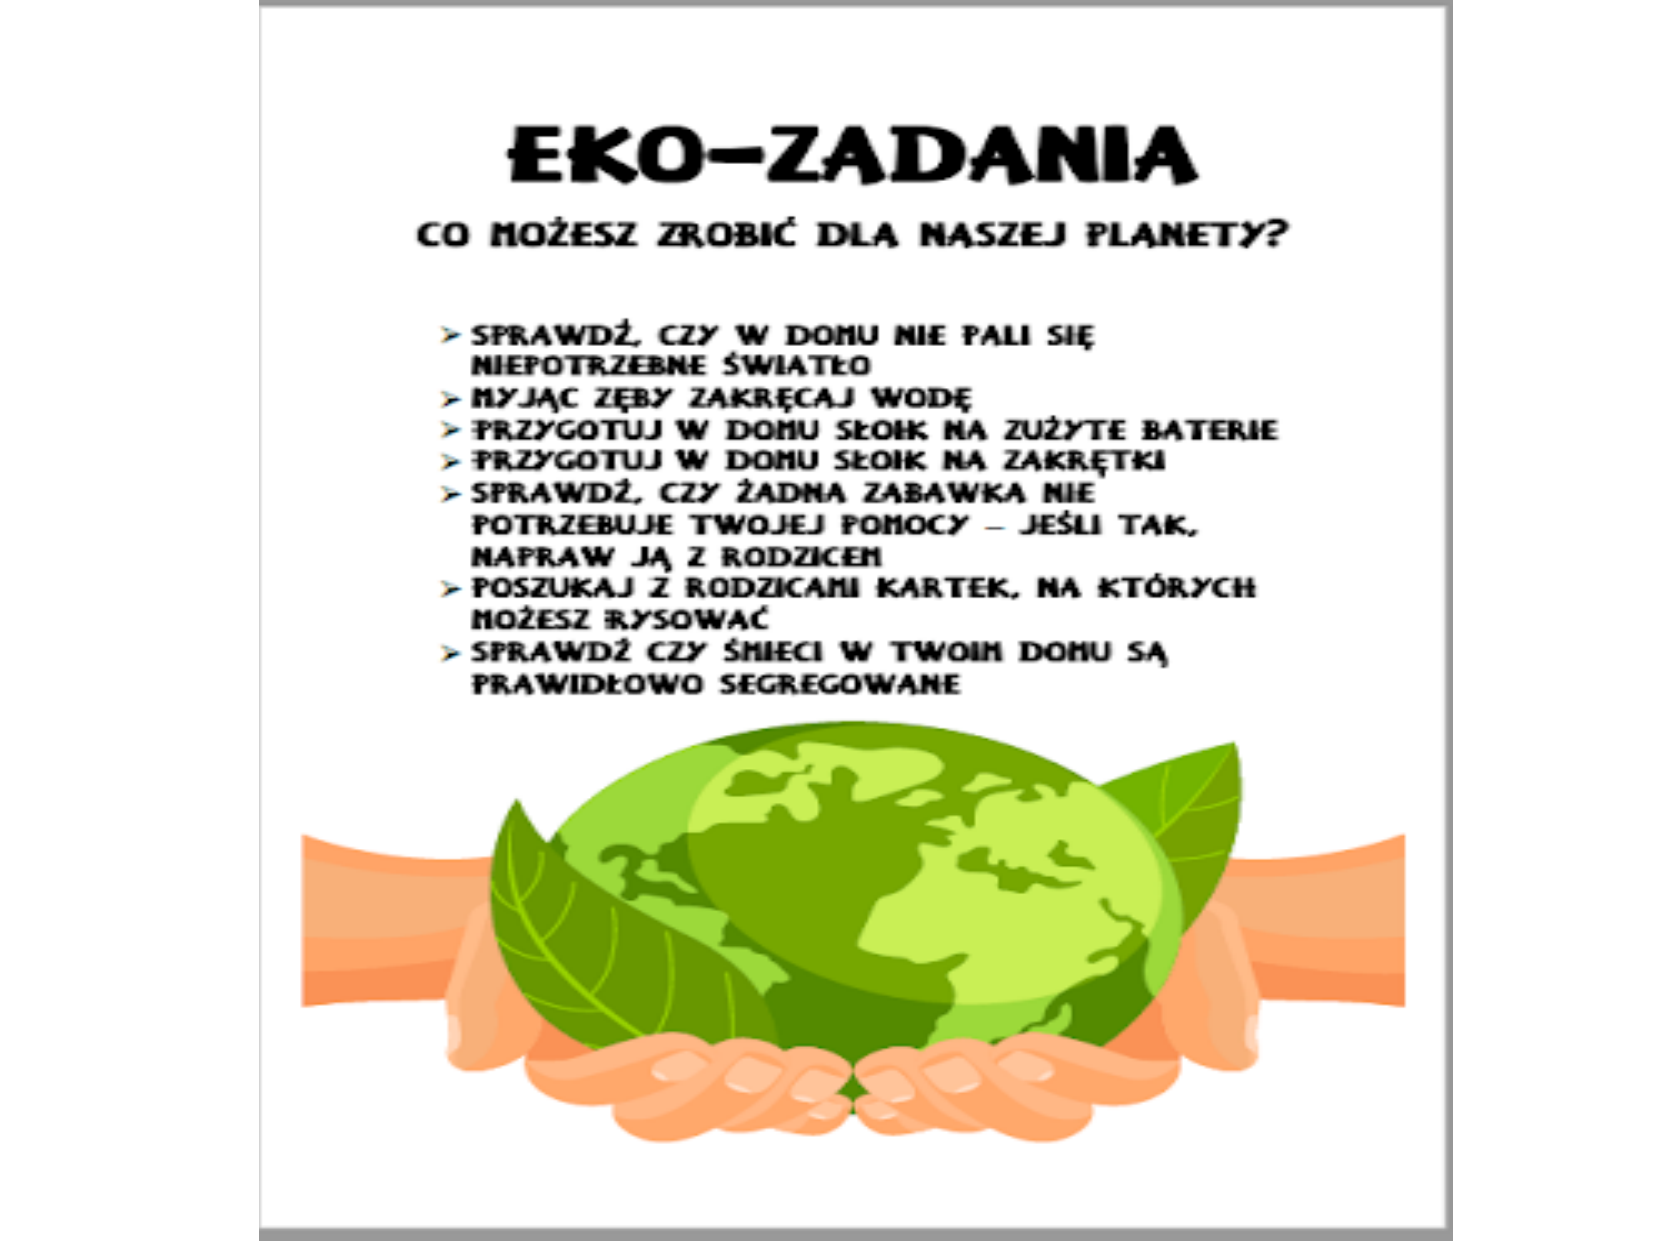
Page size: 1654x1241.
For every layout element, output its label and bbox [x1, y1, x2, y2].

picture [259, 0, 1453, 1241]
